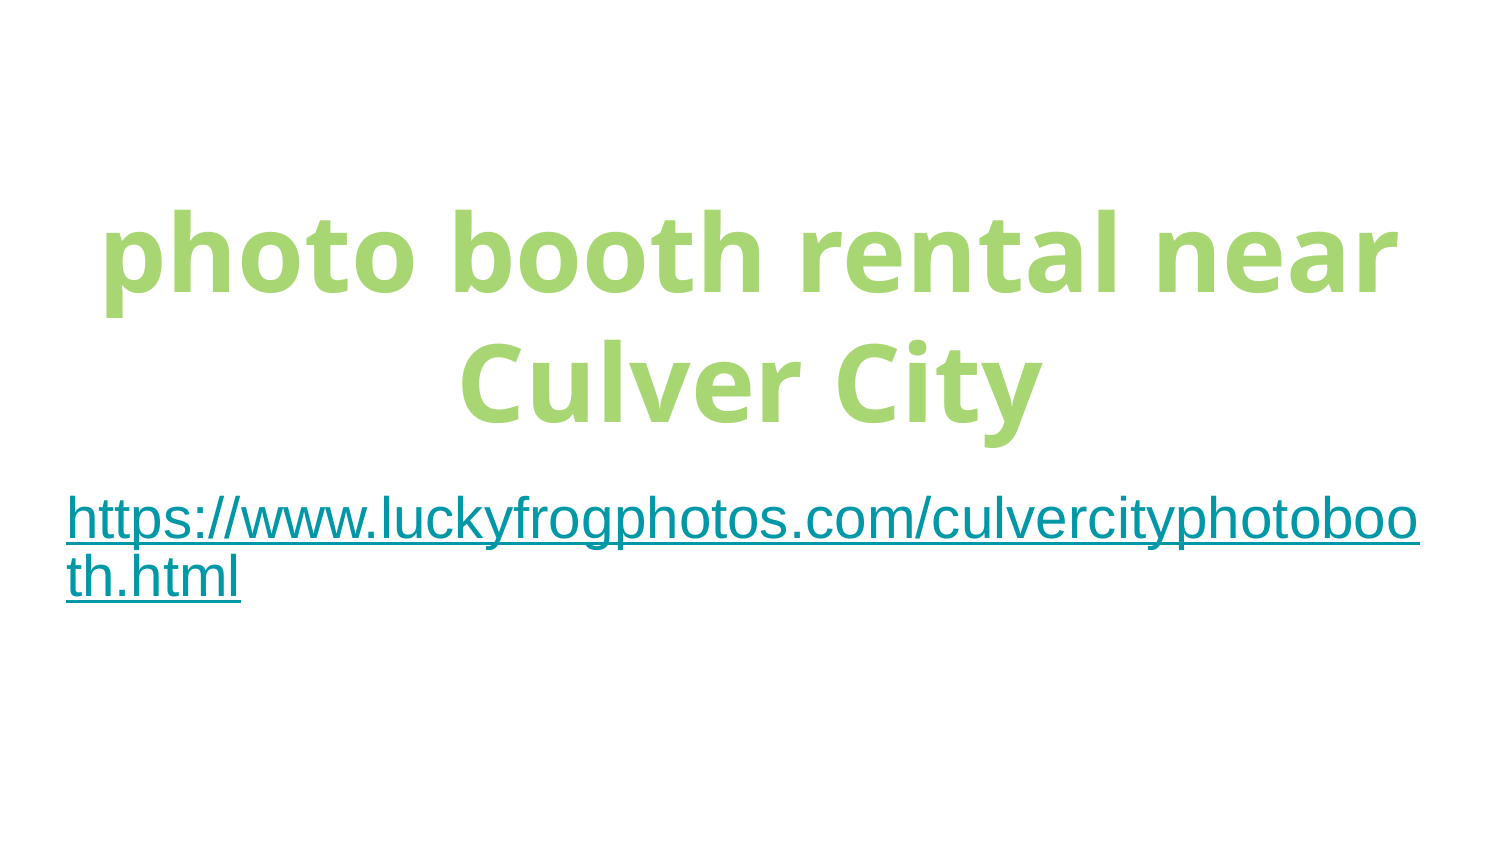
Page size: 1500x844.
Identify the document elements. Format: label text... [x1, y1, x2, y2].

title photo booth rental near Culver City [51, 122, 1449, 459]
subtitle https://www.luckyfrogphotos.com/culvercityphotobooth.html [51, 464, 1449, 595]
